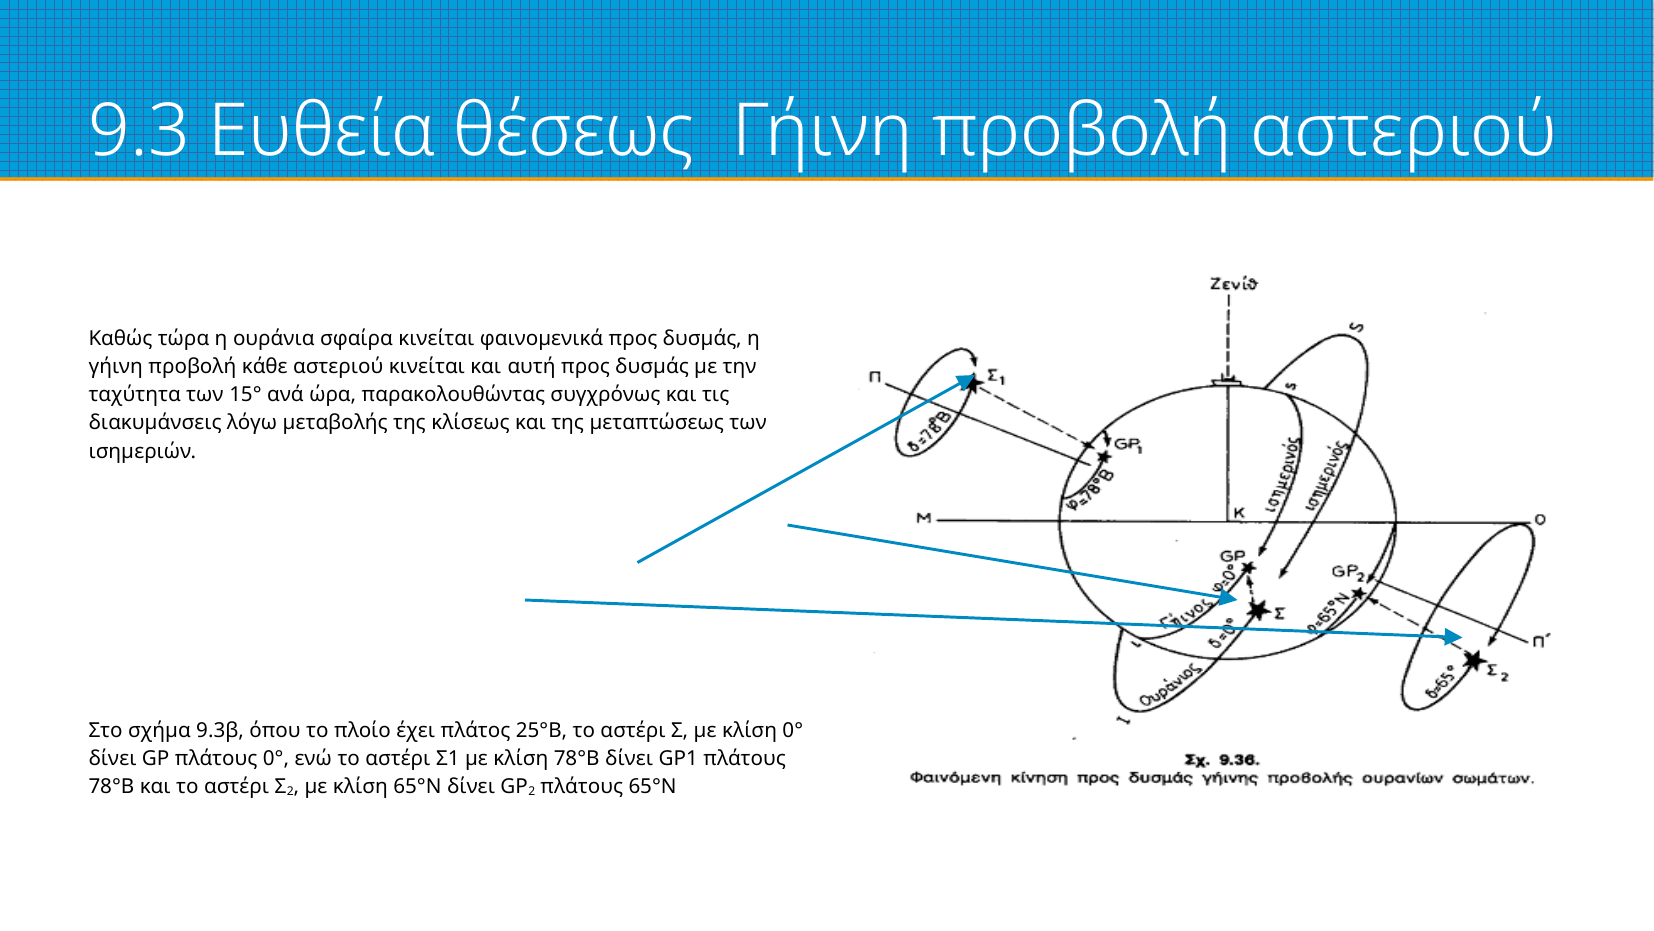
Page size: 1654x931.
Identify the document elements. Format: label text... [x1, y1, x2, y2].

list Καθώς τώρα η ουράνια σφαίρα κινείται φαινομενικά προς δυσμάς, η γήινη προβολή κάθε αστεριού κινείται και αυτή προς δυσμάς με την ταχύτητα των 15° ανά ώρα, παρακολουθώντας συγχρόνως και τις διακυμάνσεις λόγω μεταβολής της κλίσεως και της μεταπτώσεως των ισημεριών. Στο σχήμα 9.3β, όπου το πλοίο έχει πλάτος 25°Β, το αστέρι Σ, με κλίση 0° δίνει GΡ πλάτους 0°, ενώ το αστέρι Σ1 με κλίση 78°Β δίνει GΡ1 πλάτους 78°Β και το αστέρι Σ2, με κλίση 65°Ν δίνει GΡ2 πλάτους 65°Ν [88, 236, 809, 813]
picture [845, 257, 1566, 791]
title 9.3 Ευθεία θέσεως Γήινη προβολή αστεριού [88, 14, 1565, 178]
